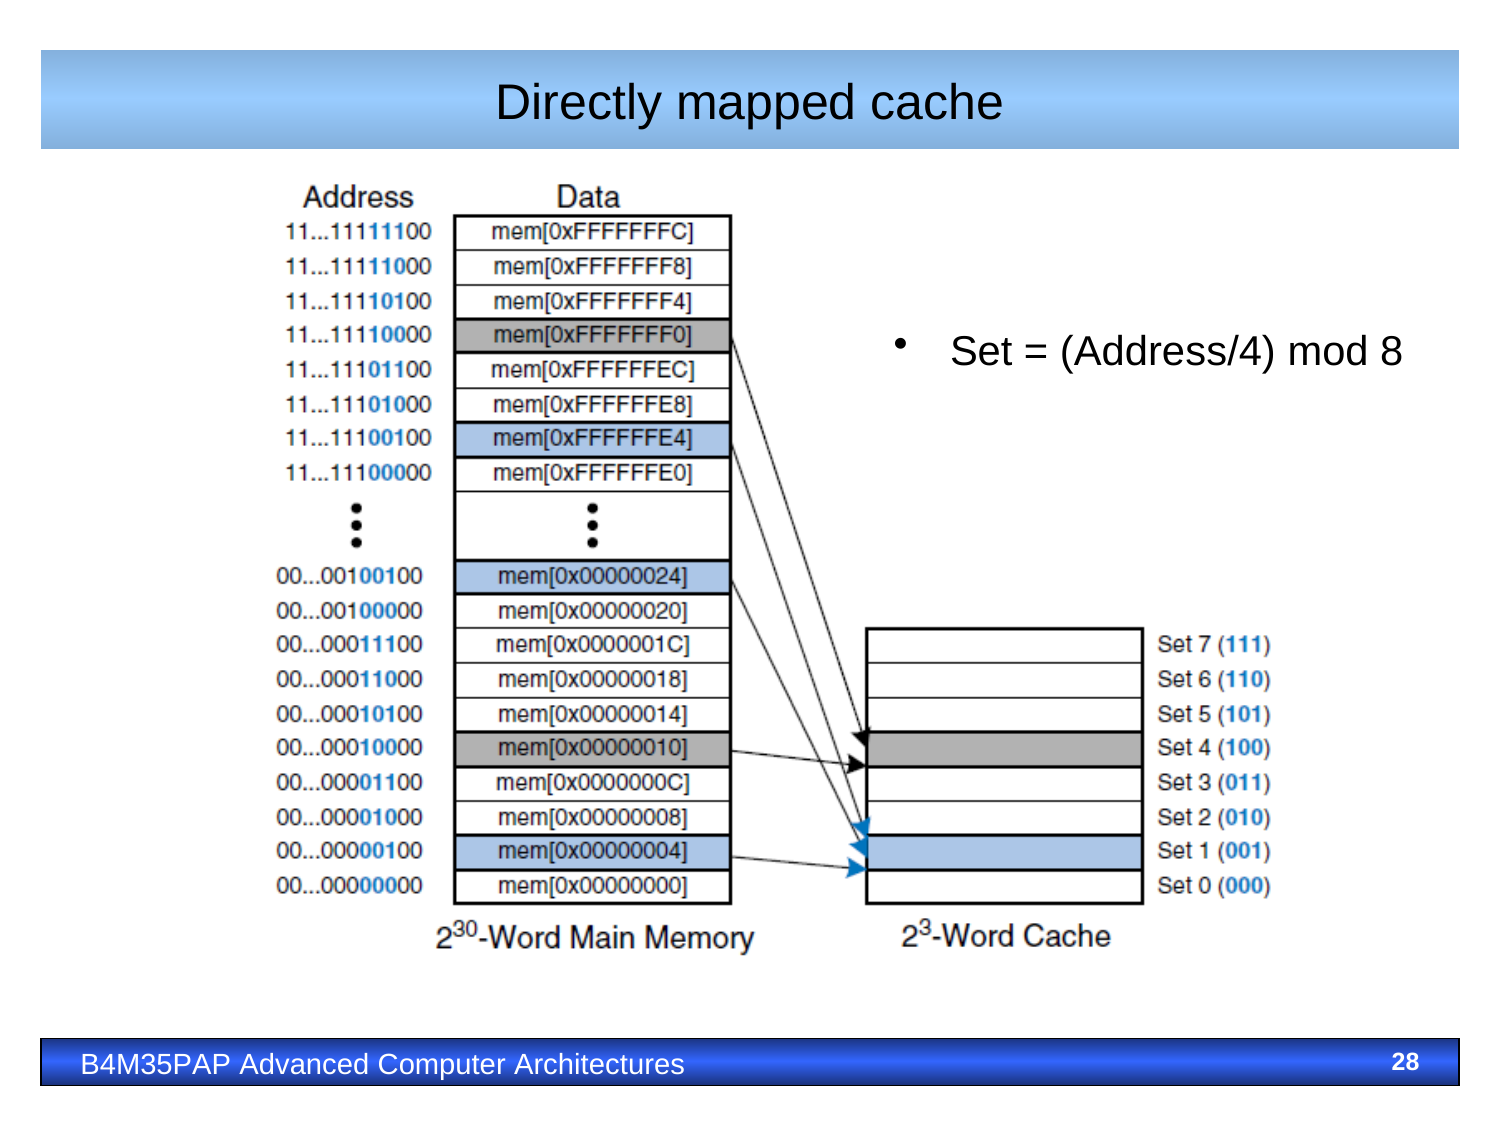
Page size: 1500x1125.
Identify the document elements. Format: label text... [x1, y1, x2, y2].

text_box Set = (Address/4) mod 8 [878, 316, 1436, 492]
picture [269, 163, 1289, 967]
title Directly mapped cache [41, 50, 1459, 149]
